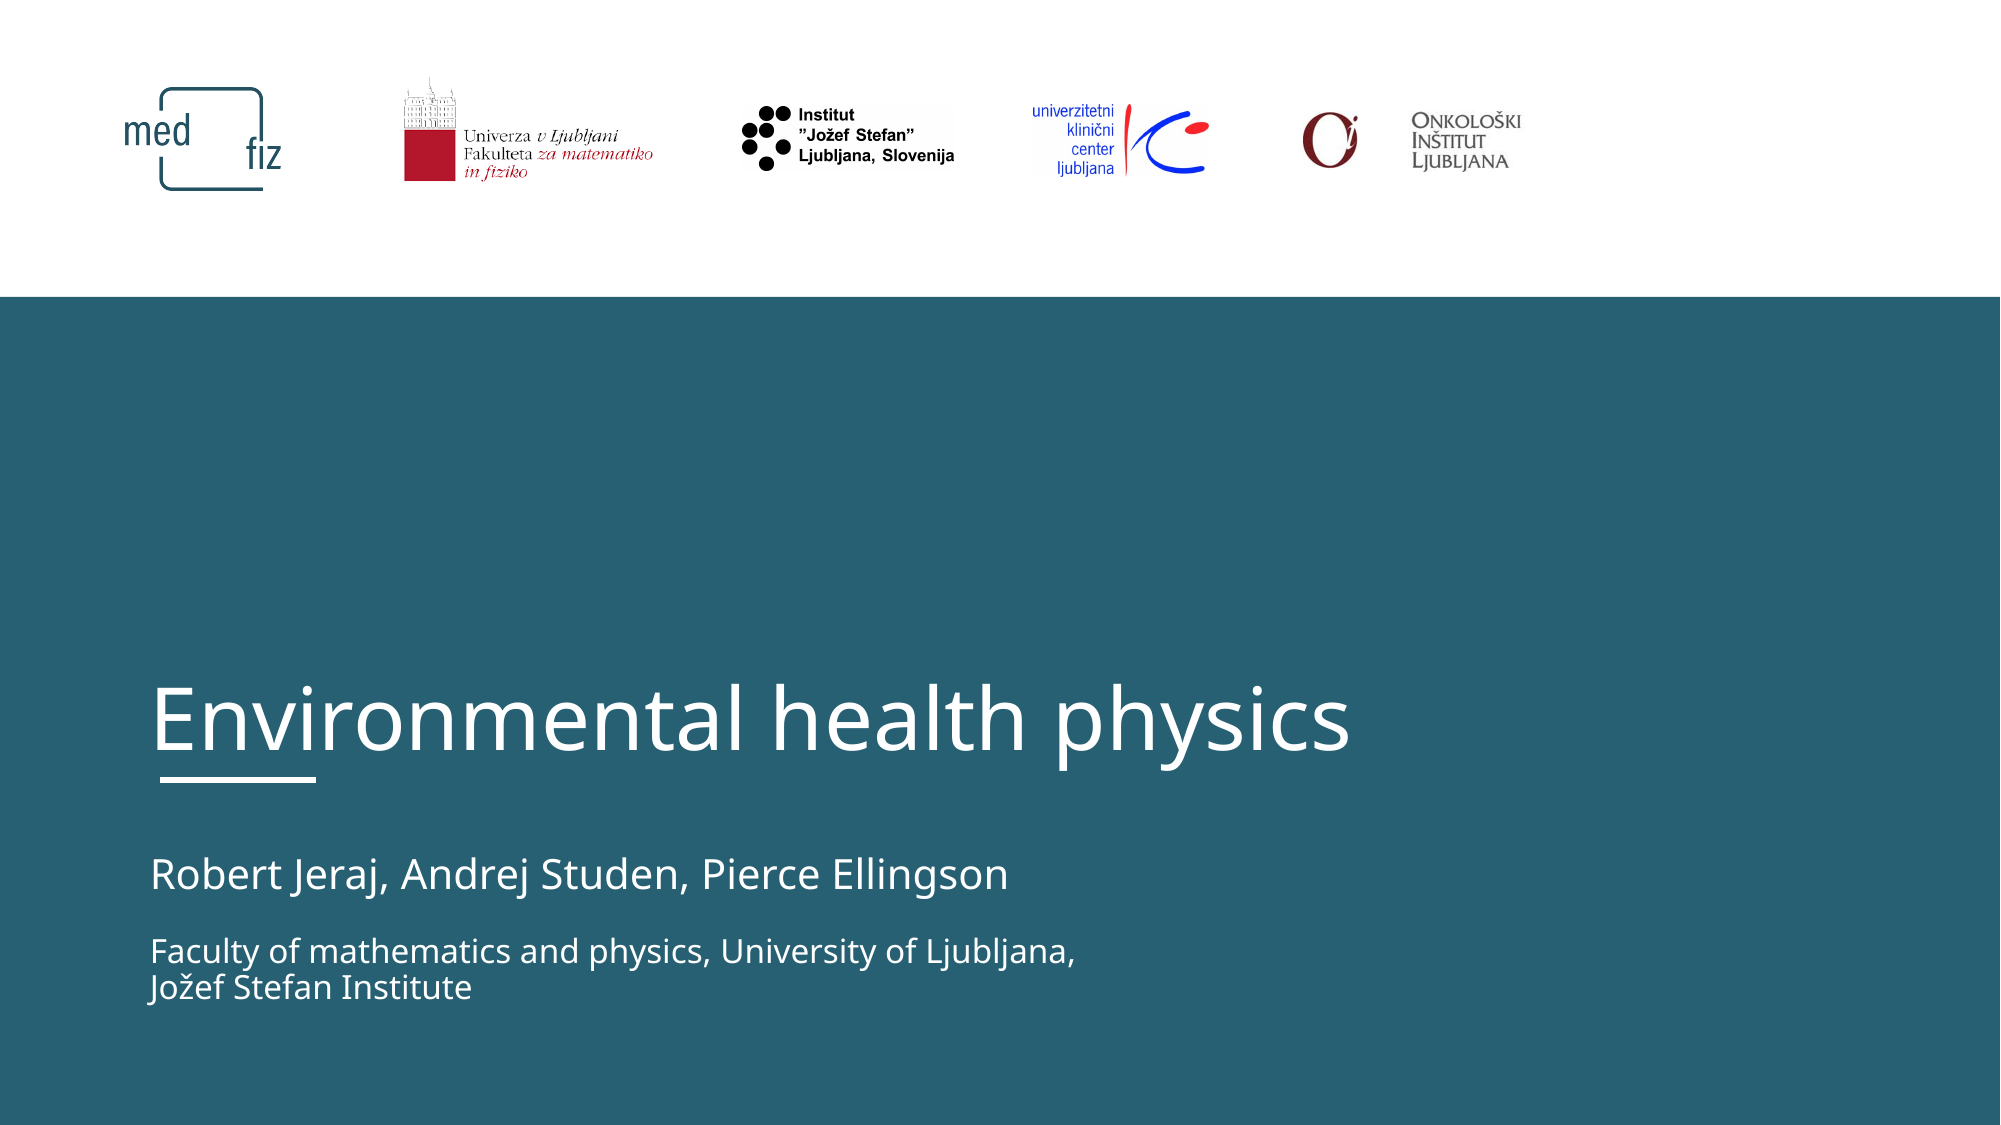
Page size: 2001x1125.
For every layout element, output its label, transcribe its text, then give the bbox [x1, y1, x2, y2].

picture [403, 76, 653, 183]
picture [742, 106, 954, 171]
picture [1033, 104, 1209, 177]
list Environmental health physics [134, 667, 1501, 778]
list Robert Jeraj, Andrej Studen, Pierce Ellingson Faculty of mathematics and physics, University of Ljubljana, Jožef Stefan Institute [134, 796, 1201, 996]
picture [1298, 83, 1533, 191]
picture [125, 87, 281, 191]
